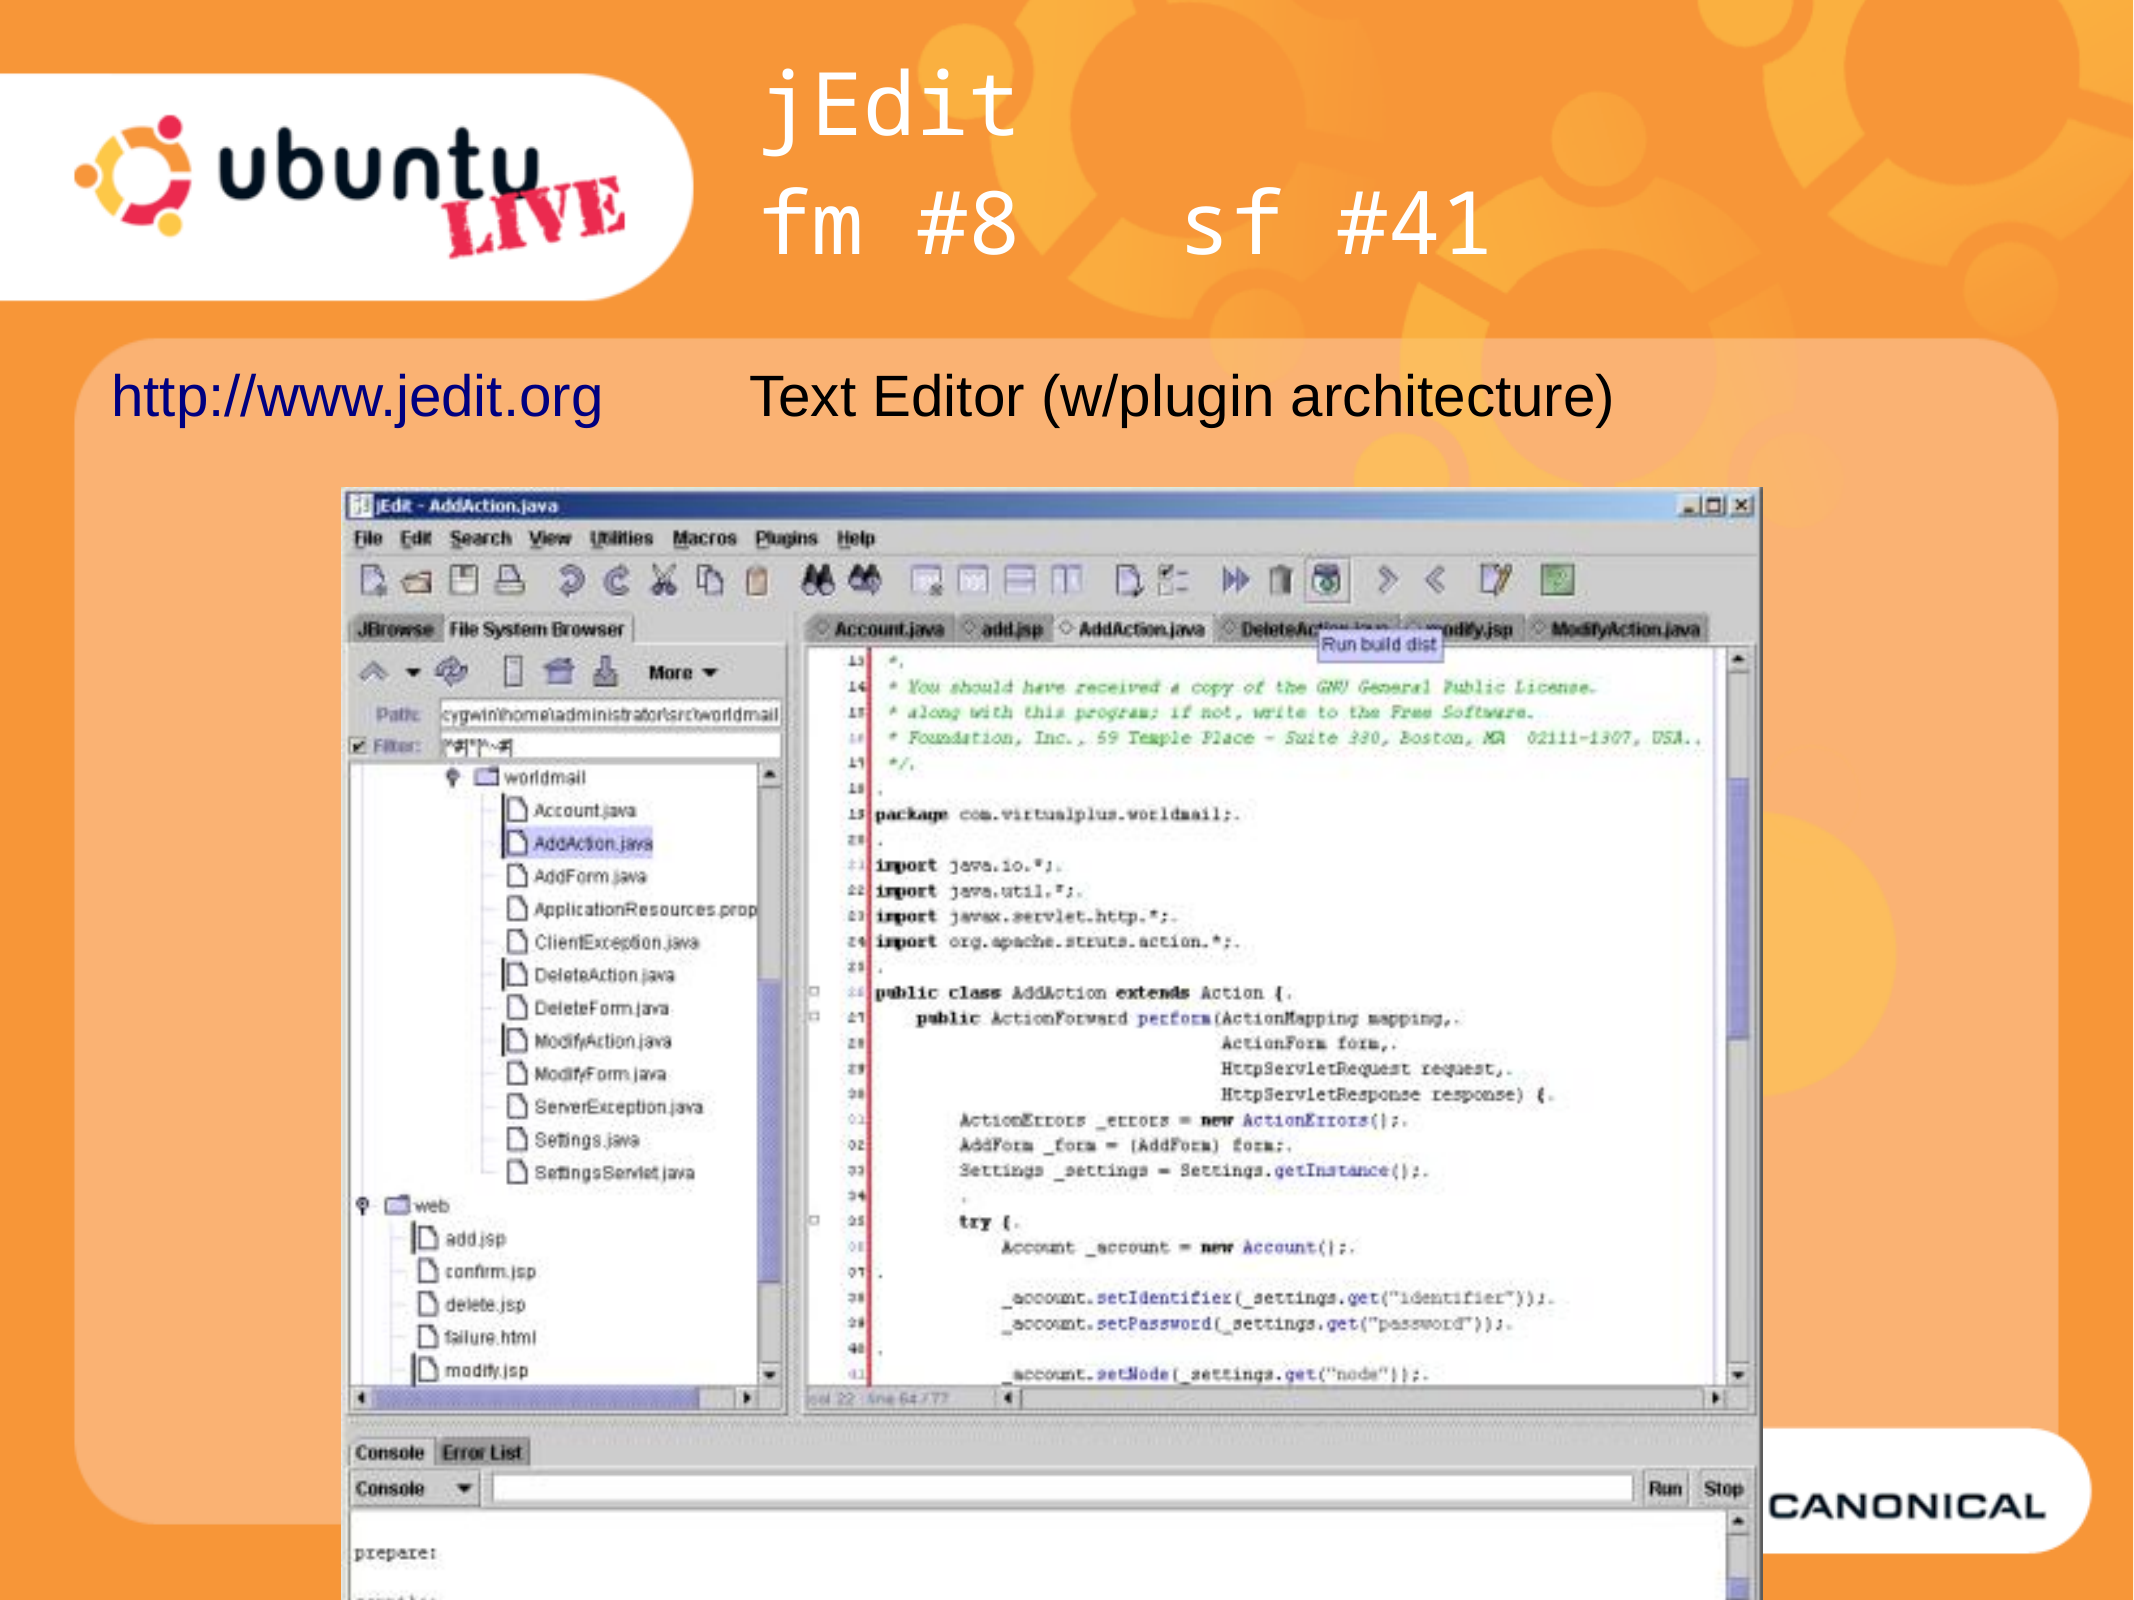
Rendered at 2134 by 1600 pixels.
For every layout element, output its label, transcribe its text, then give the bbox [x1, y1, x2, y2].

title jEdit fm #8 sf #41 [754, 37, 2134, 285]
picture [0, 0, 2134, 1600]
list http://www.jedit.org Text Editor (w/plugin architecture) [66, 375, 2026, 1388]
